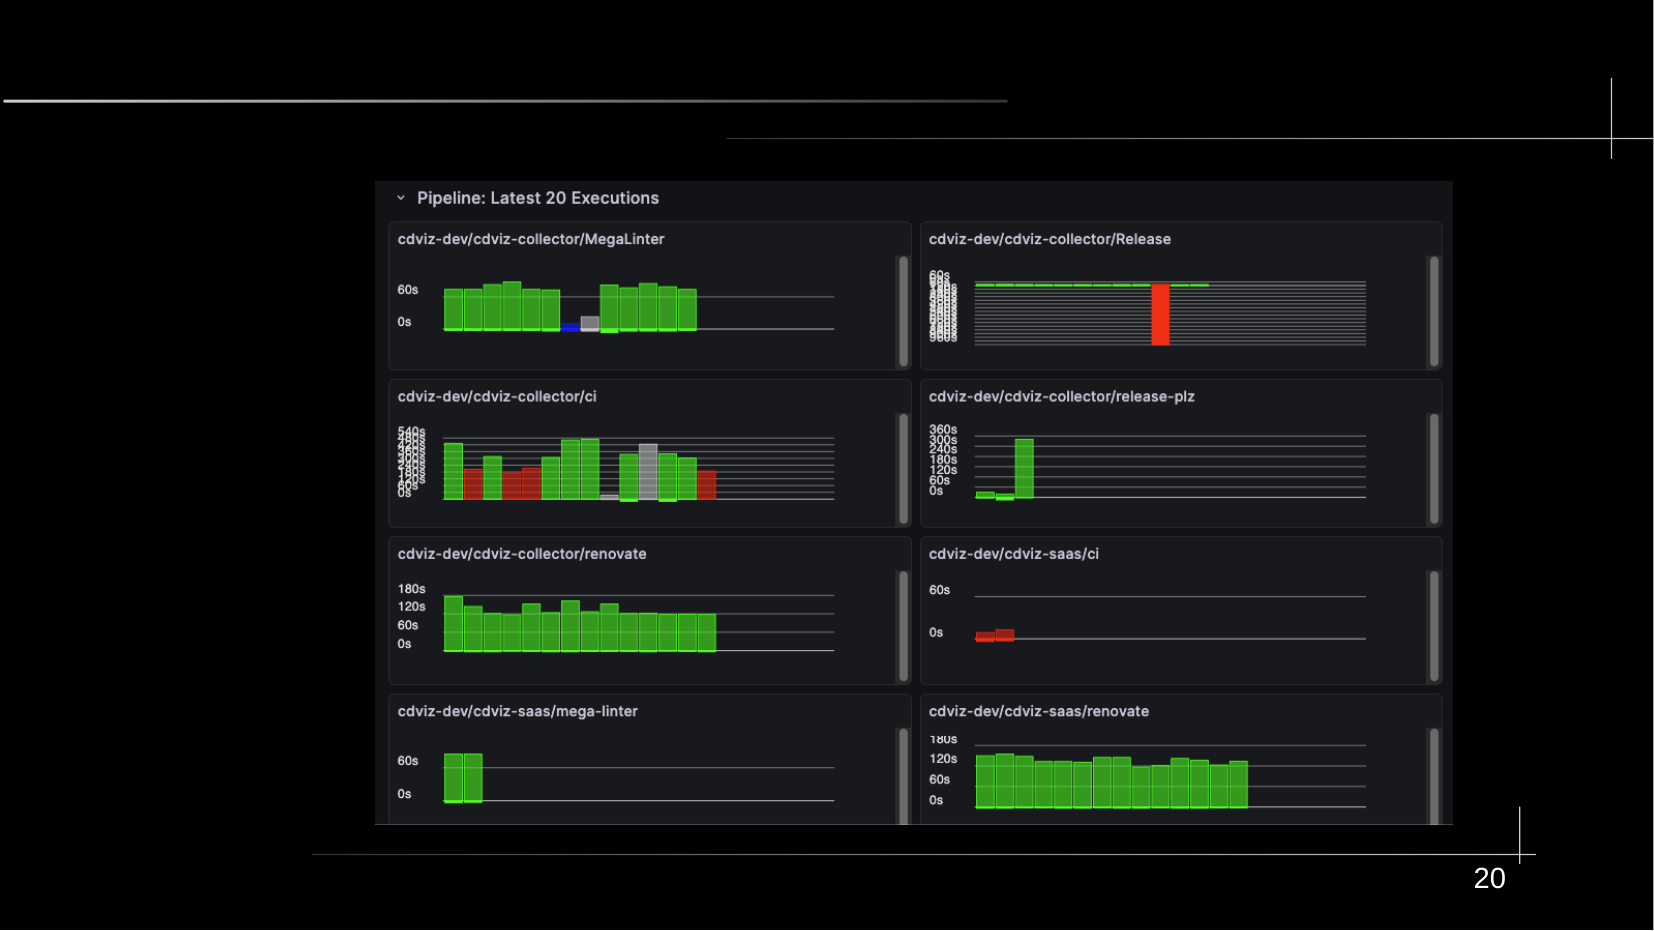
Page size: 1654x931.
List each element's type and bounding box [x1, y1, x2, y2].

picture [375, 181, 1453, 826]
